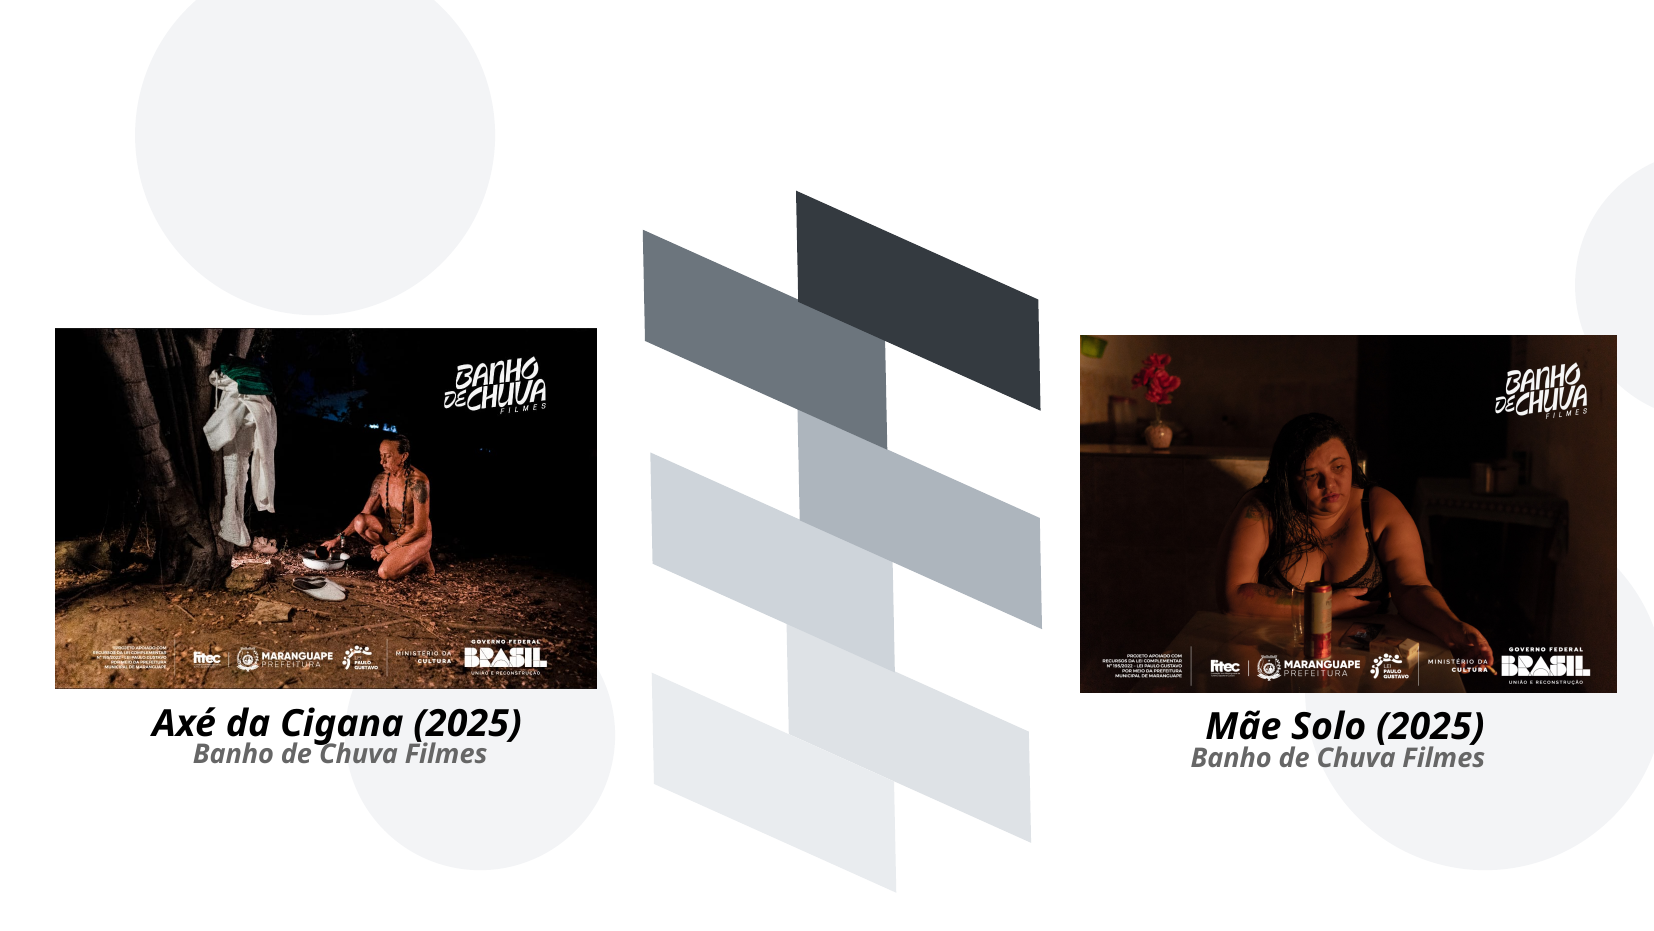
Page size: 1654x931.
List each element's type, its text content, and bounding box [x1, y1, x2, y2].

text_box Banho de Chuva Filmes [192, 734, 544, 772]
text_box Banho de Chuva Filmes [1190, 738, 1541, 776]
picture [1080, 335, 1617, 693]
picture [55, 328, 597, 689]
text_box Mãe Solo (2025) [1190, 692, 1595, 752]
text_box Axé da Cigana (2025) [137, 688, 542, 748]
